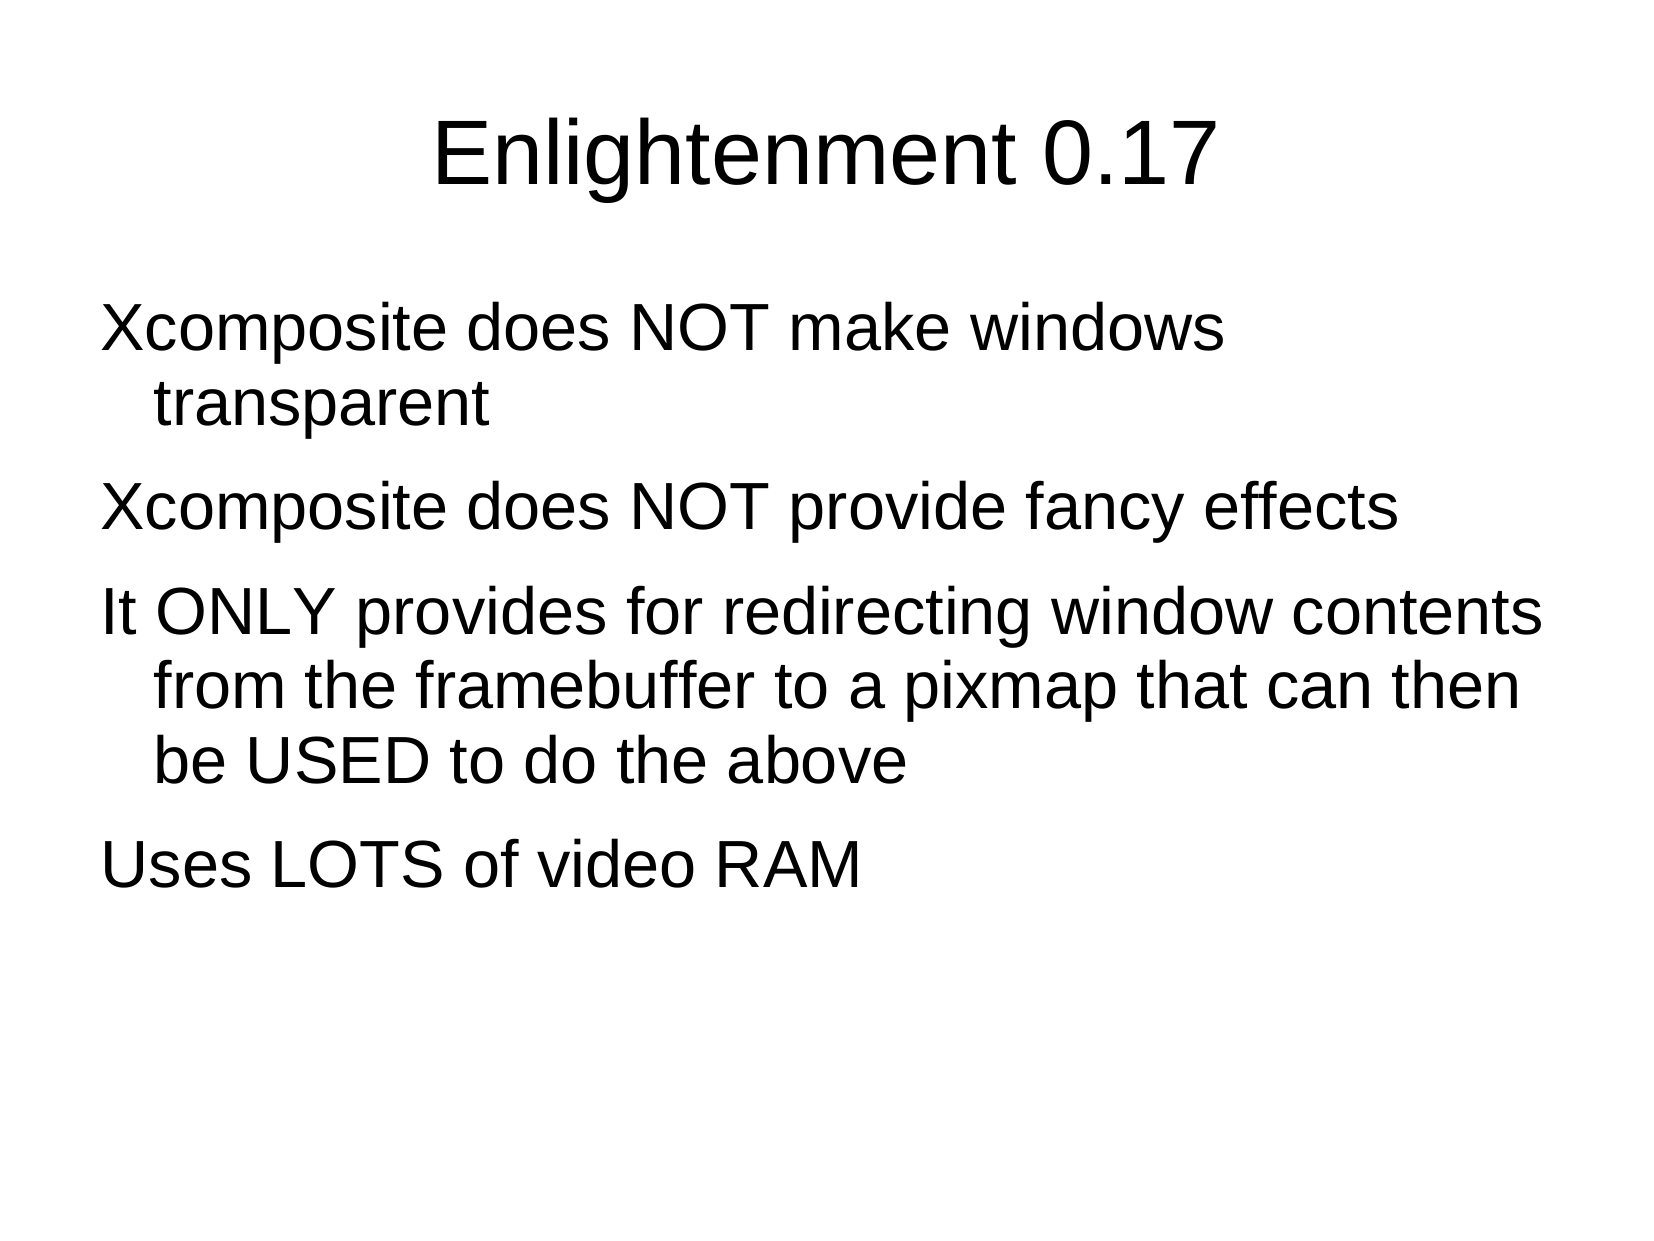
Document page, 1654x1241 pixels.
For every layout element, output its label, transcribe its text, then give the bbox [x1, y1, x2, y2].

list Xcomposite does NOT make windows transparent Xcomposite does NOT provide fancy effects It ONLY provides for redirecting window contents from the framebuffer to a pixmap that can then be USED to do the above Uses LOTS of video RAM [82, 290, 1571, 1095]
title Enlightenment 0.17 [82, 49, 1571, 257]
